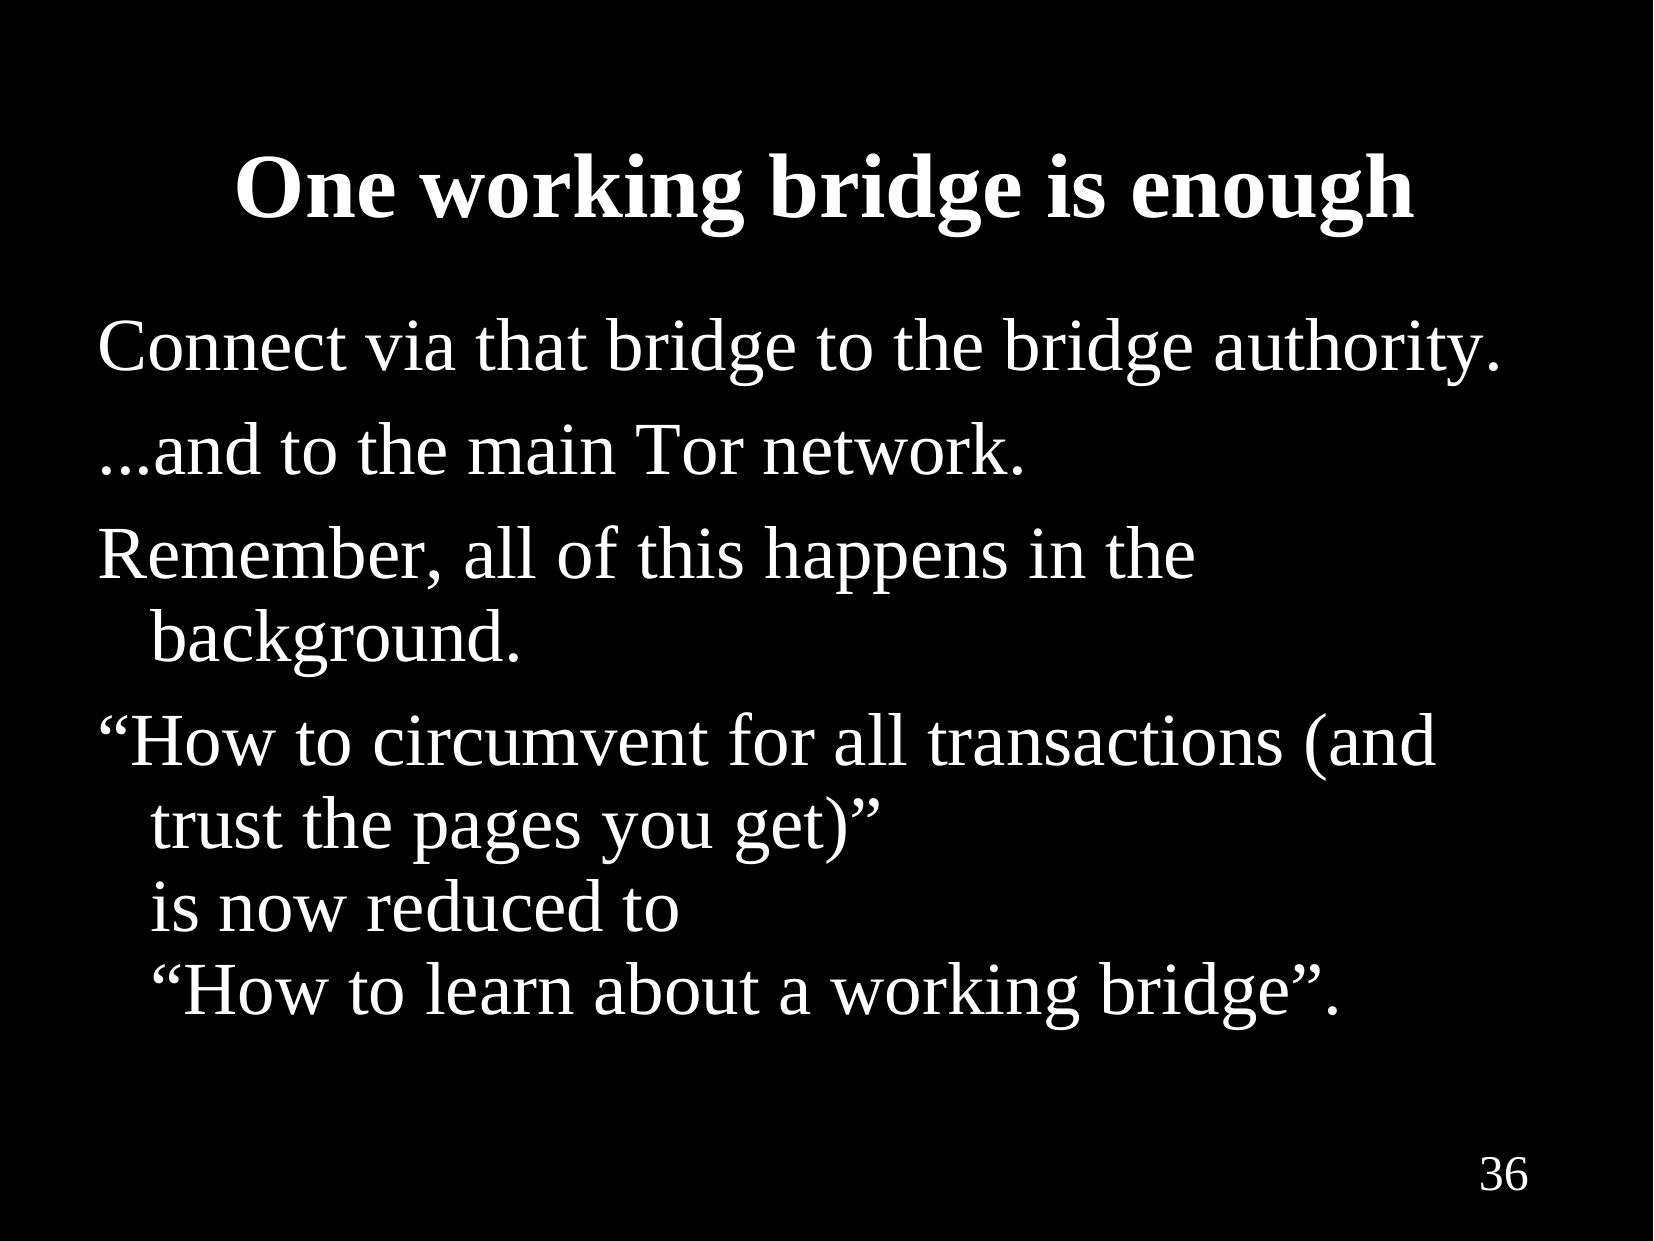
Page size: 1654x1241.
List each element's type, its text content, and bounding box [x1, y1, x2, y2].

title One working bridge is enough [119, 91, 1532, 283]
list Connect via that bridge to the bridge authority. ...and to the main Tor network. Remember, all of this happens in the background. “How to circumvent for all transactions (and trust the pages you get)” is now reduced to “How to learn about a working bridge”. [79, 303, 1571, 1093]
